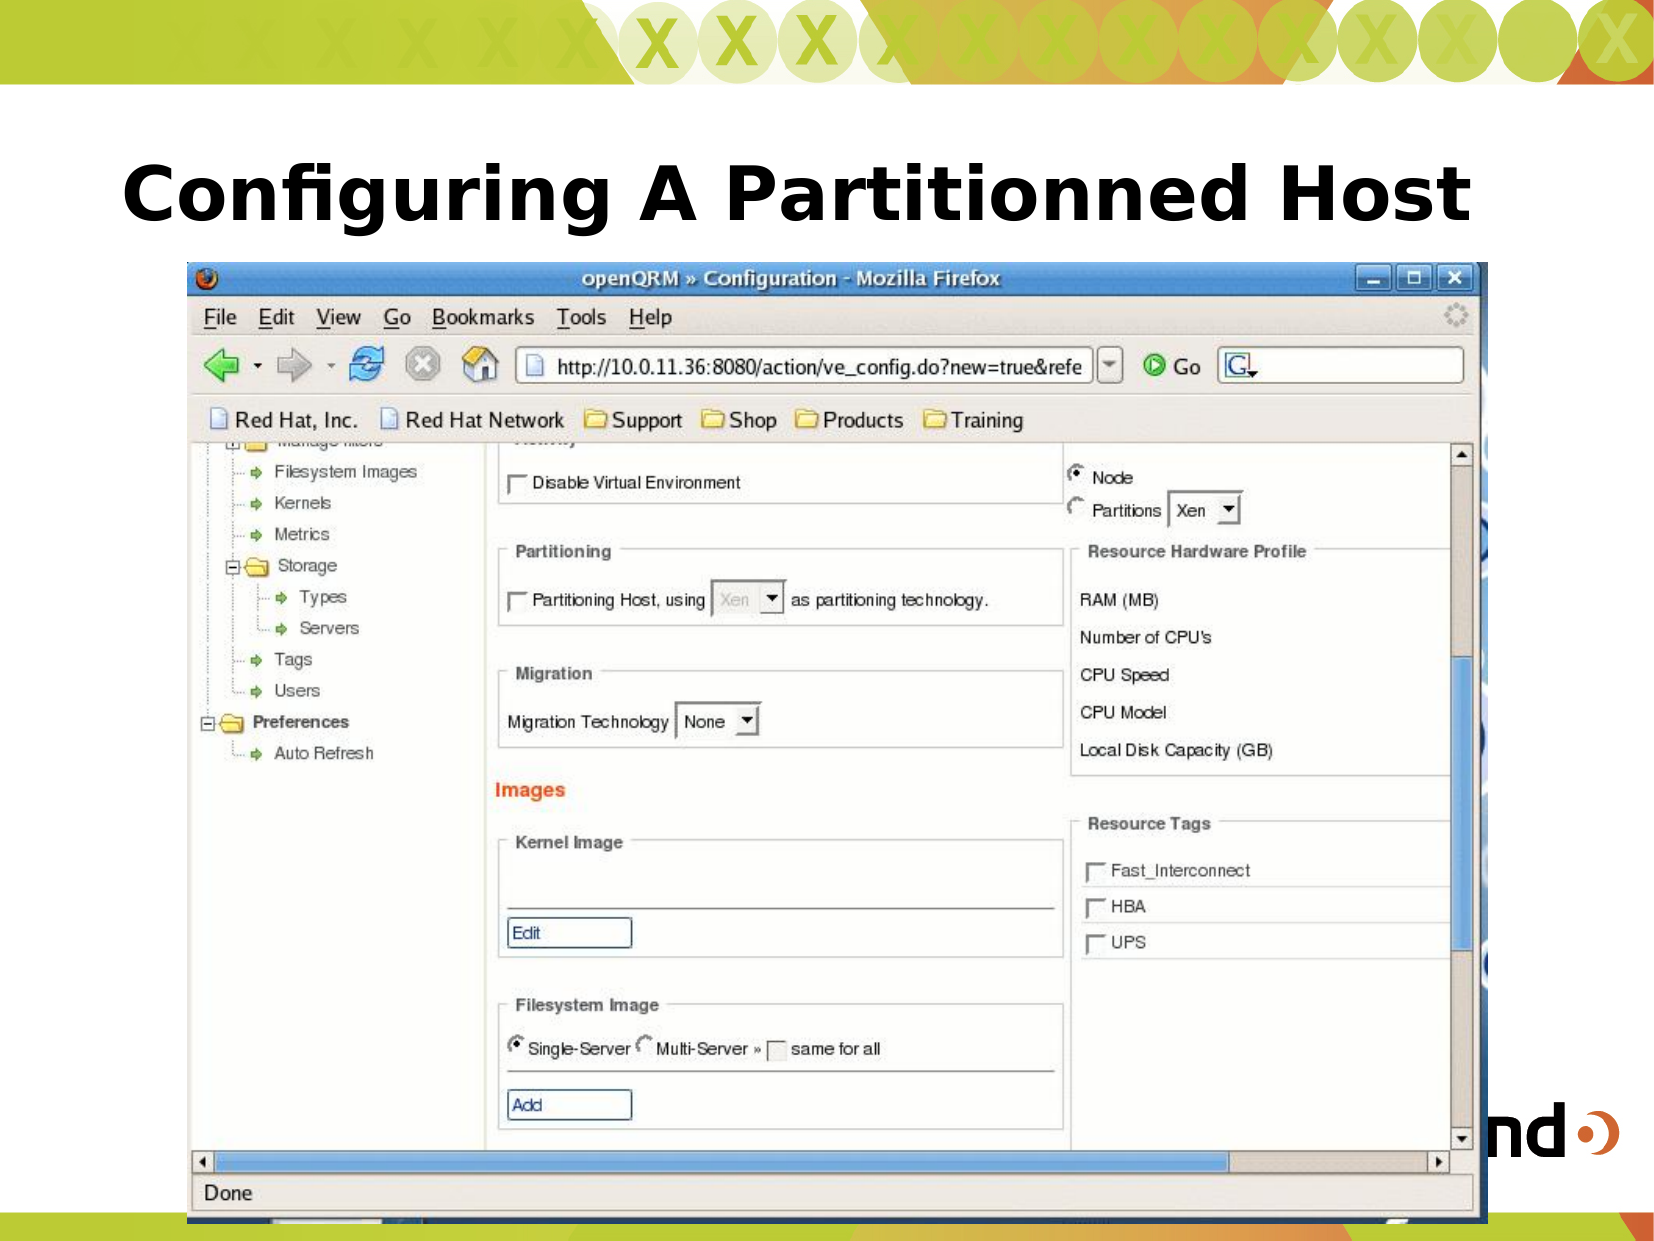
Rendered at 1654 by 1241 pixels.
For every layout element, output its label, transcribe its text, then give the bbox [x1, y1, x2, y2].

title Configuring A Partitionned Host [121, 91, 1534, 299]
text_box [120, 372, 1654, 1241]
picture [0, 0, 1654, 1241]
